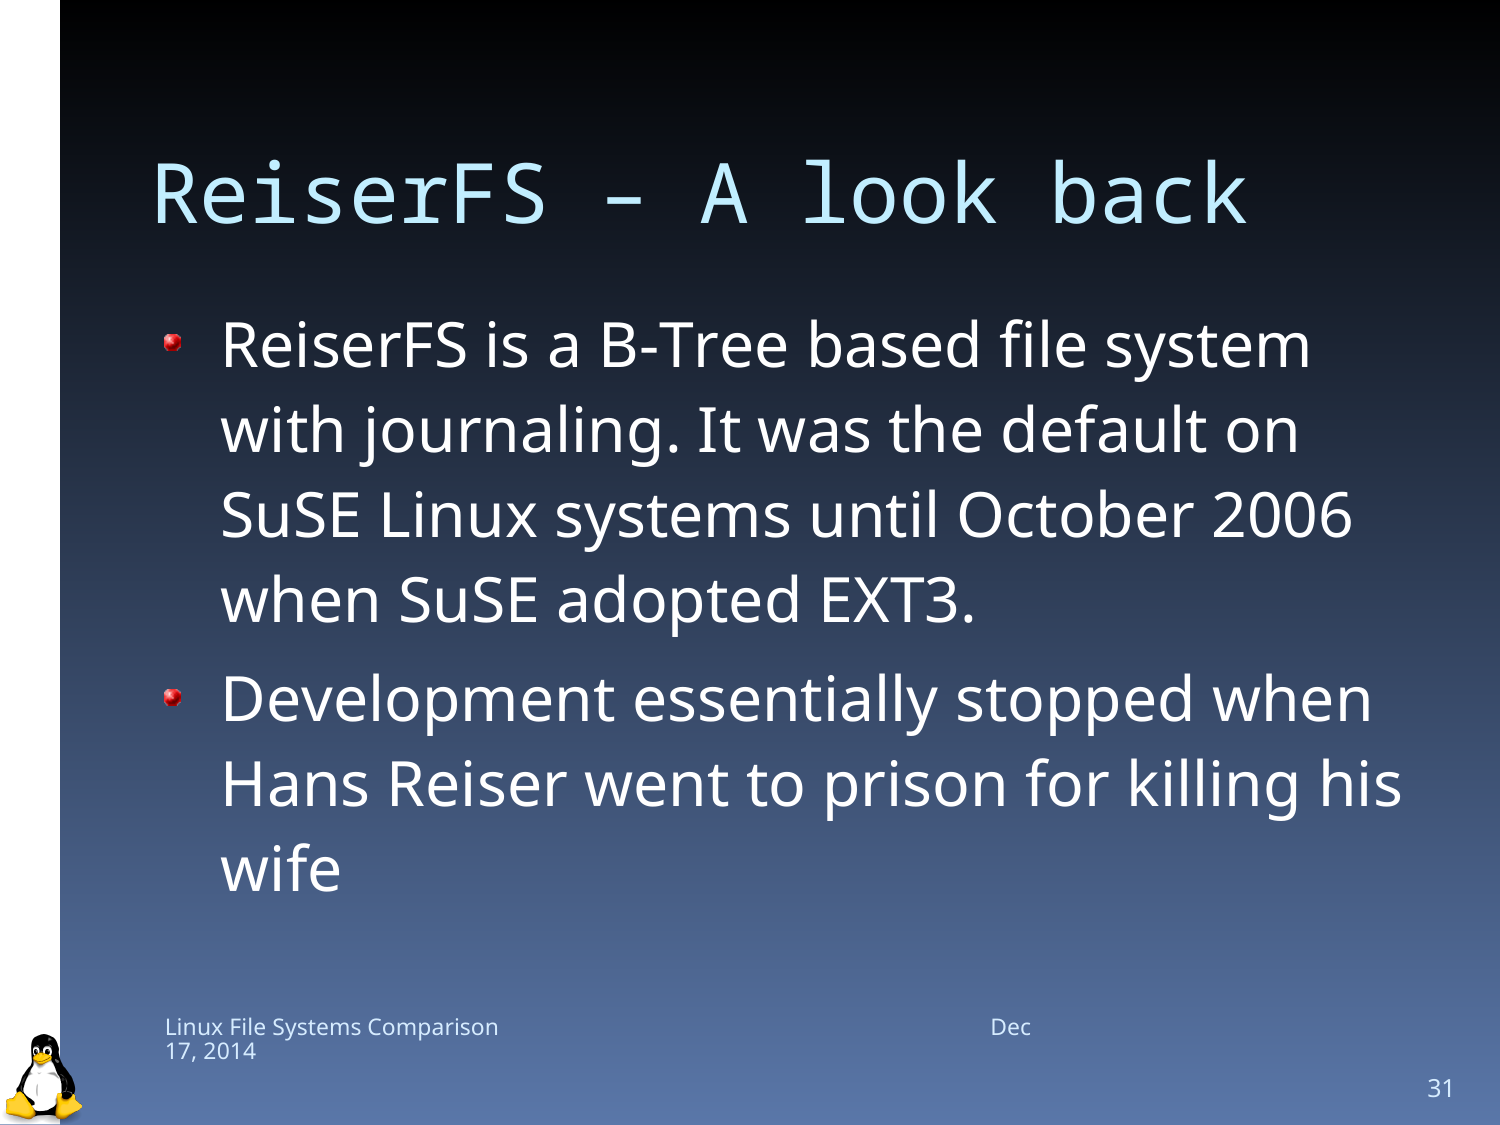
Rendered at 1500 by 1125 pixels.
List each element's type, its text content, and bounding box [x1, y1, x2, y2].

picture [0, 1034, 82, 1125]
list ReiserFS is a B-Tree based file system with journaling. It was the default on SuSE Linux systems until October 2006 when SuSE adopted EXT3. Development essentially stopped when Hans Reiser went to prison for killing his wife [149, 292, 1425, 961]
title ReiserFS – A look back [149, 84, 1425, 292]
